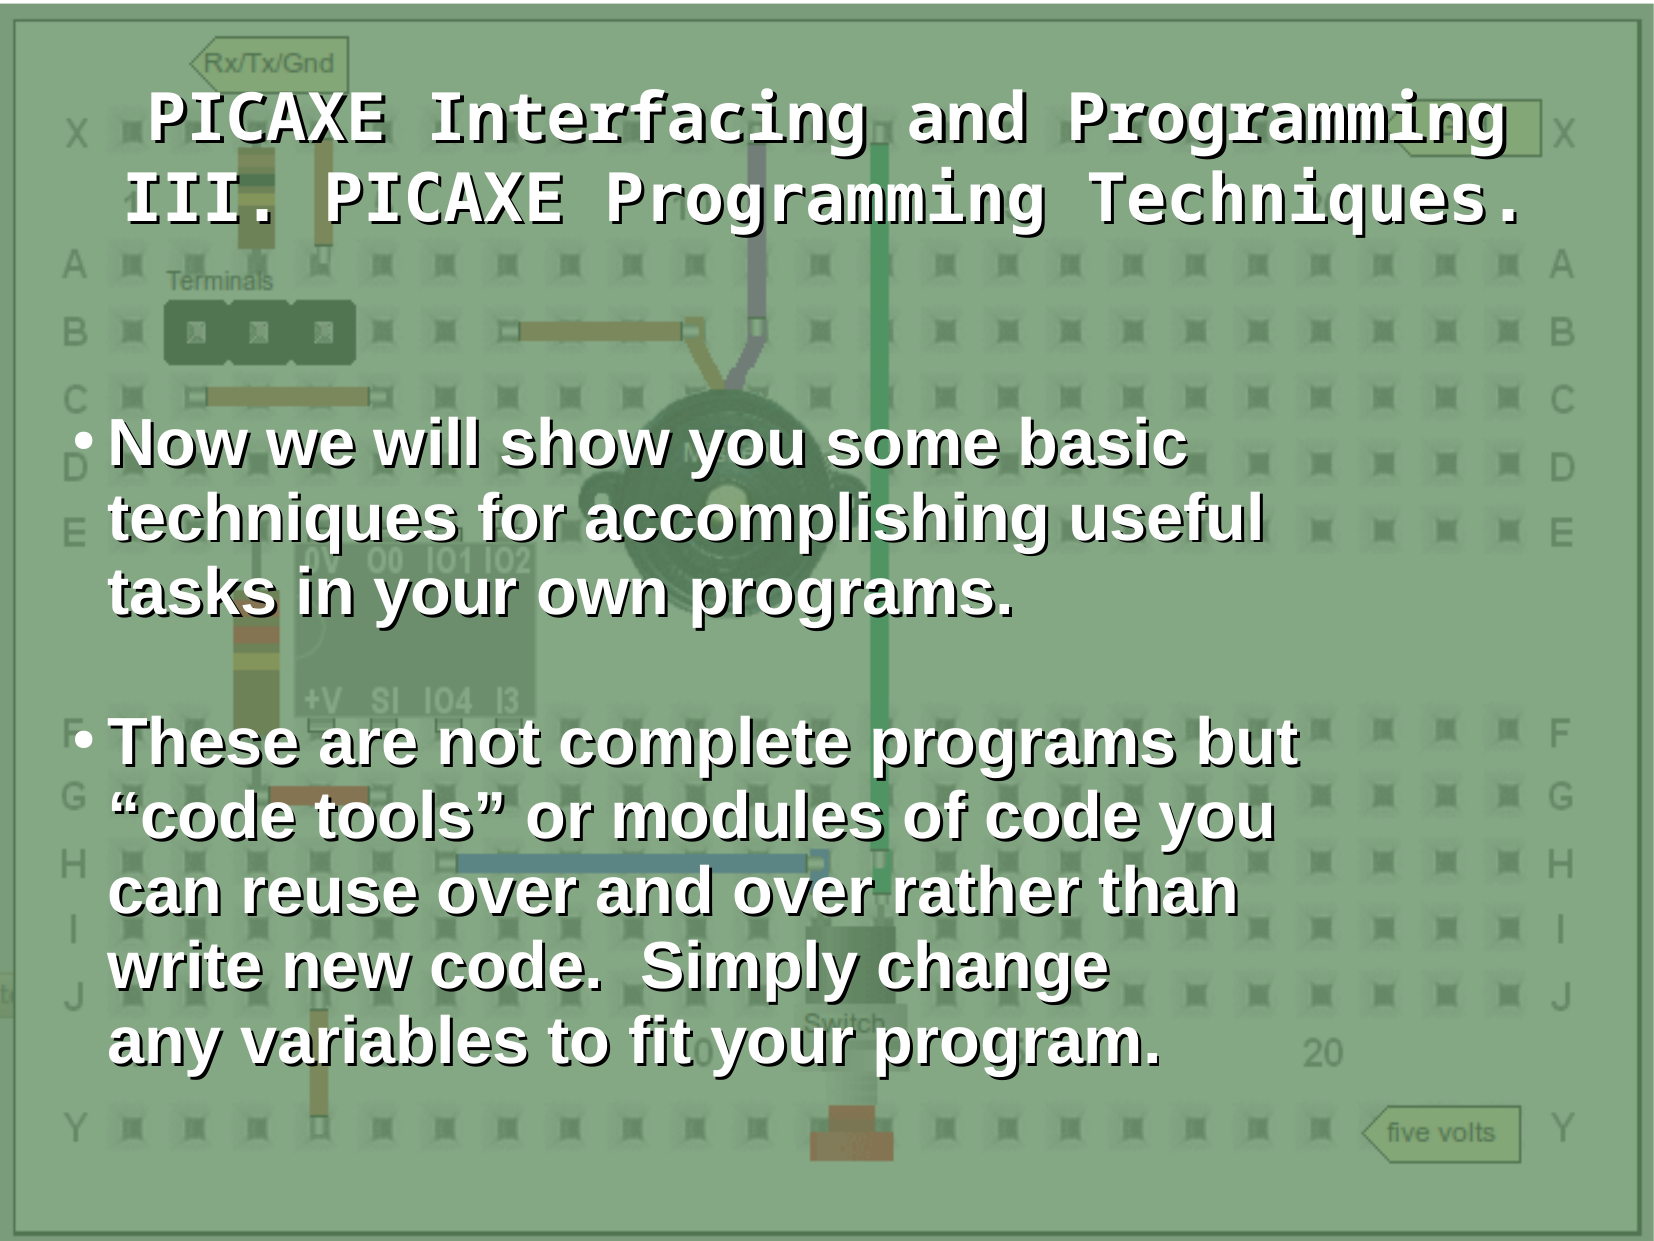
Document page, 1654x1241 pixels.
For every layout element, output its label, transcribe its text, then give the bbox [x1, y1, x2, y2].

text_box [71, 304, 1561, 1180]
title PICAXE Interfacing and Programming III. PICAXE Programming Techniques. [82, 37, 1571, 269]
picture [0, 3, 1654, 1241]
